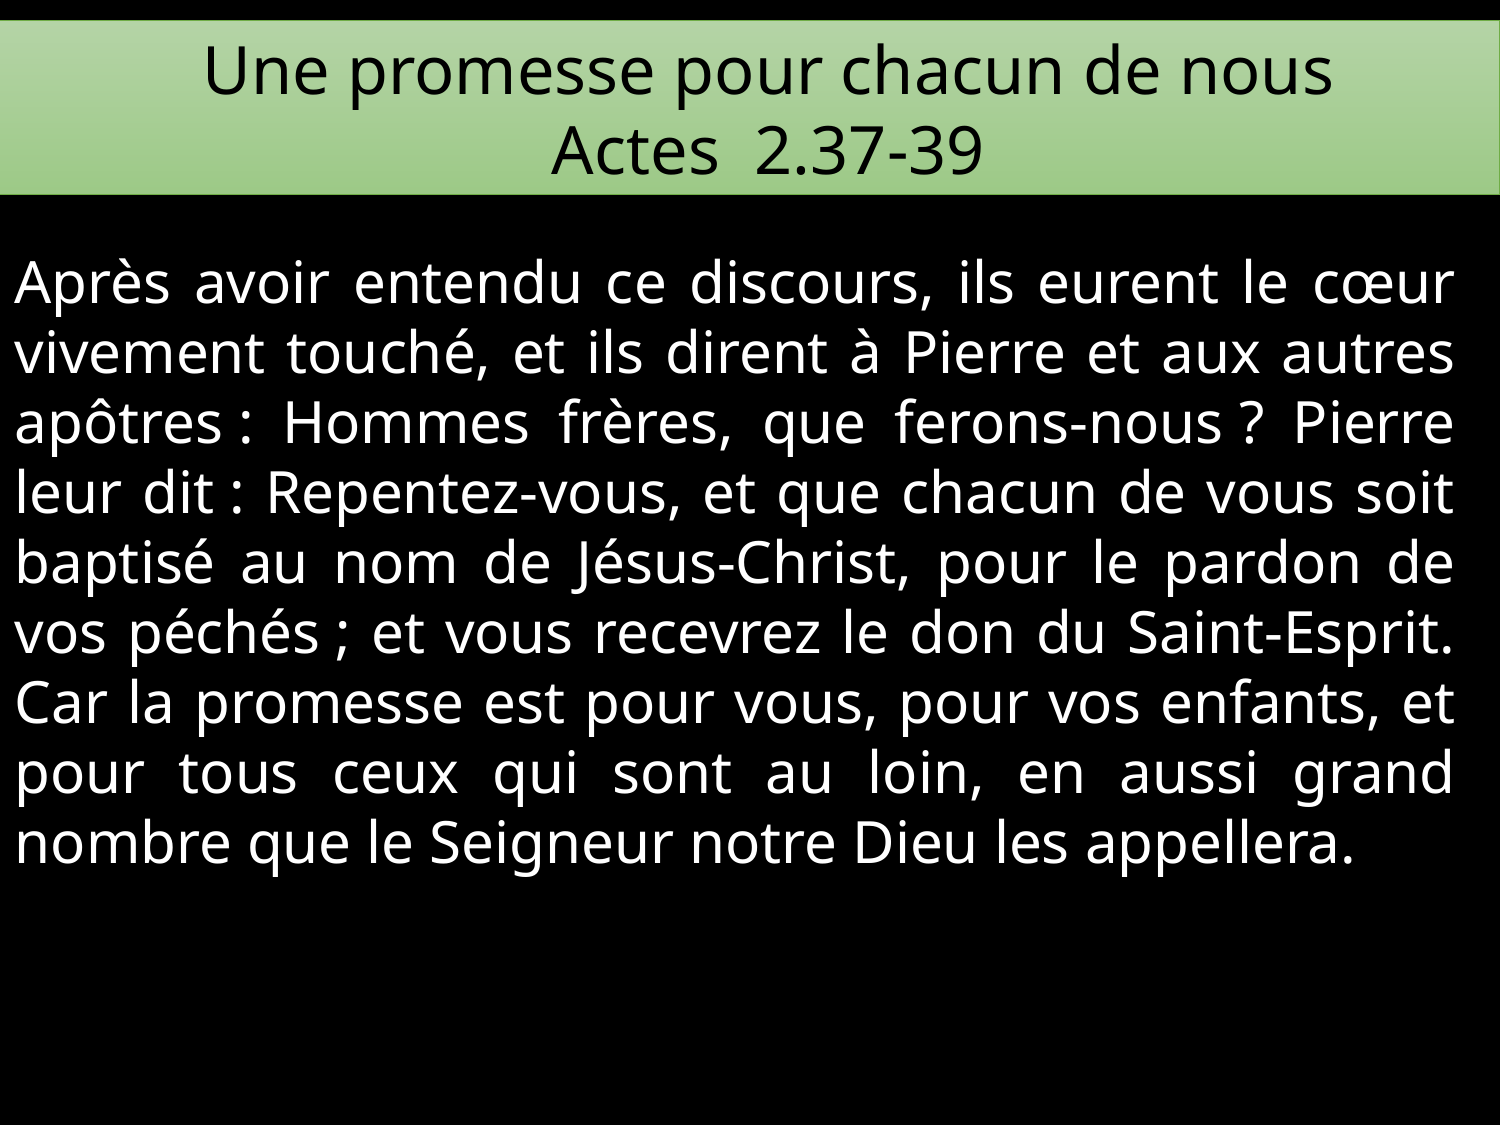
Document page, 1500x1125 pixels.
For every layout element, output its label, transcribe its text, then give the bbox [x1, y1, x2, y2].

text_box Après avoir entendu ce discours, ils eurent le cœur vivement touché, et ils dirent à Pierre et aux autres apôtres : Hommes frères, que ferons-nous ? Pierre leur dit : Repentez-vous, et que chacun de vous soit baptisé au nom de Jésus-Christ, pour le pardon de vos péchés ; et vous recevrez le don du Saint-Esprit. Car la promesse est pour vous, pour vos enfants, et pour tous ceux qui sont au loin, en aussi grand nombre que le Seigneur notre Dieu les appellera. [0, 237, 1471, 883]
text_box Une promesse pour chacun de nous Actes 2.37-39 [0, 20, 1500, 195]
